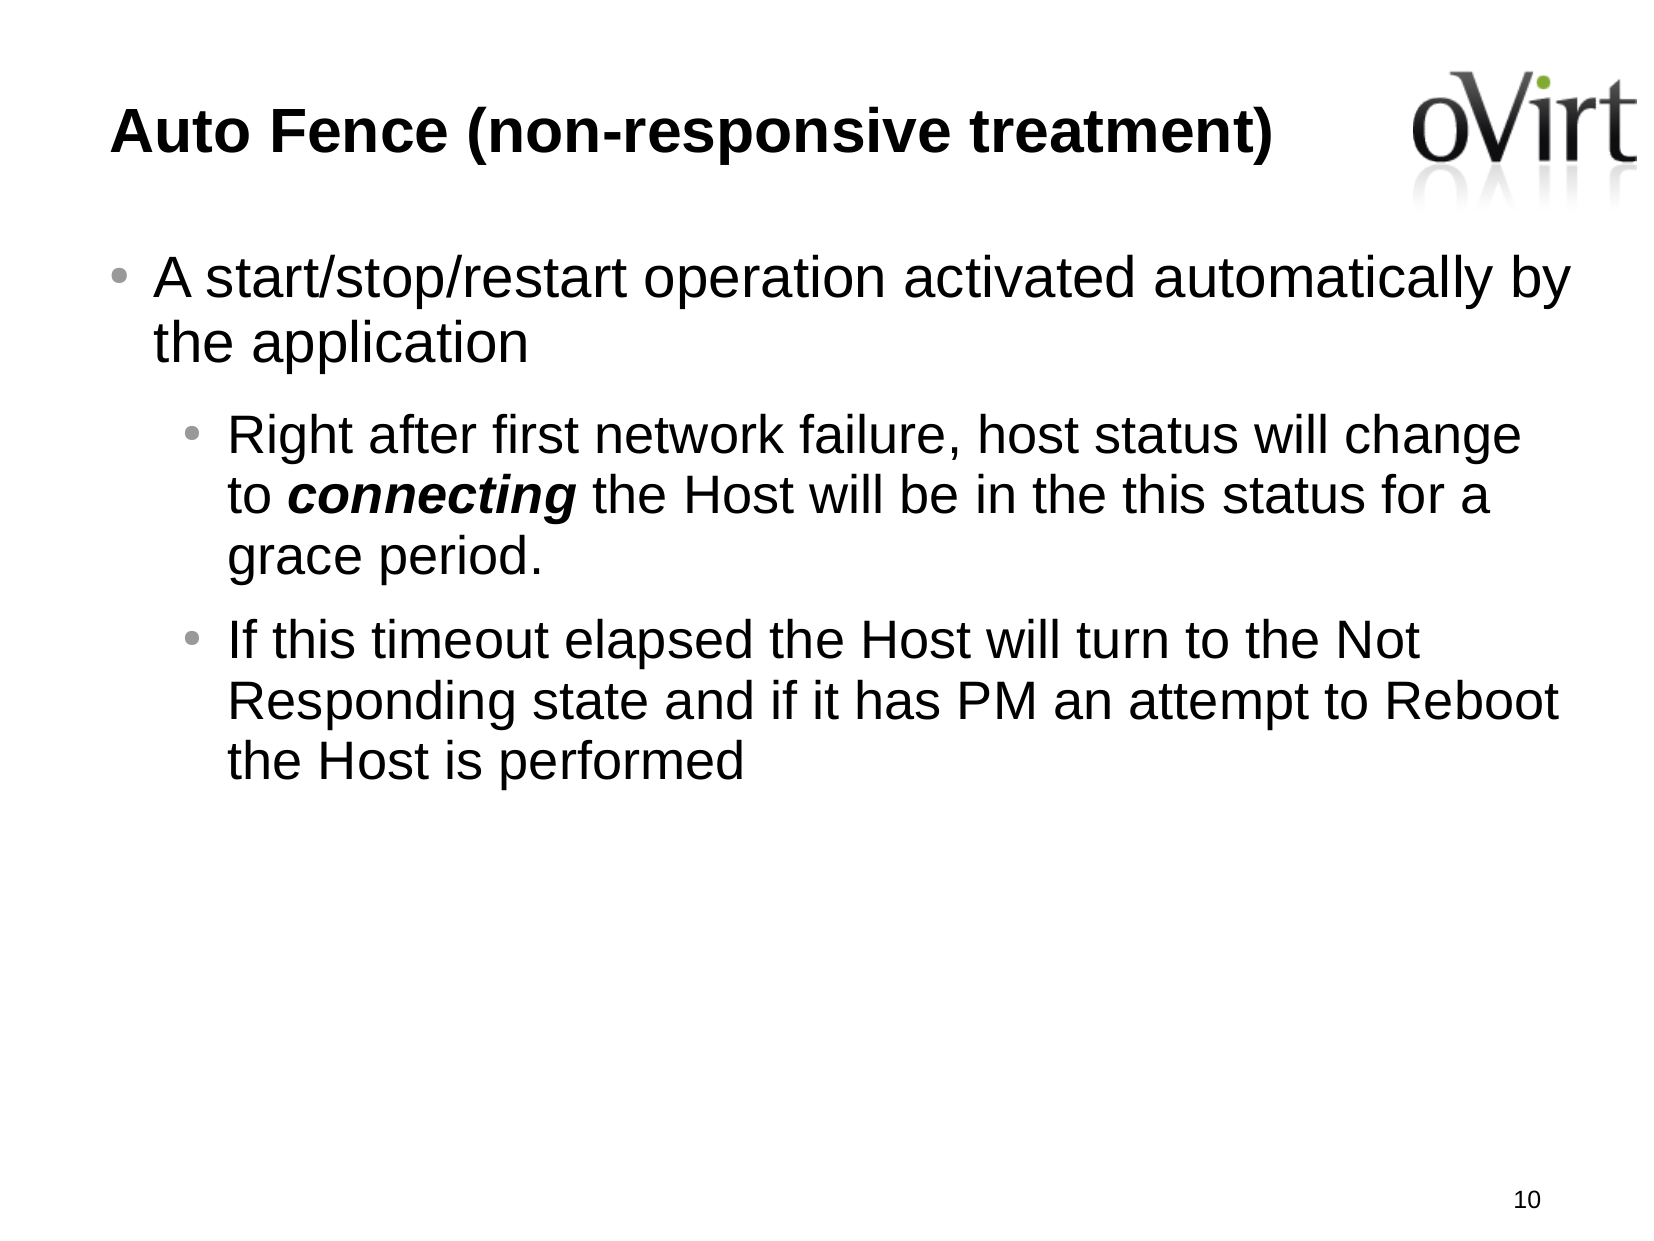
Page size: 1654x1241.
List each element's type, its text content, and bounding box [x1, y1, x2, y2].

title Auto Fence (non-responsive treatment) [82, 37, 1303, 226]
picture [1413, 63, 1637, 212]
list A start/stop/restart operation activated automatically by the application Right after first network failure, host status will change to connecting the Host will be in the this status for a grace period. If this timeout elapsed the Host will turn to the Not Responding state and if it has PM an attempt to Reboot the Host is performed [93, 244, 1583, 1039]
